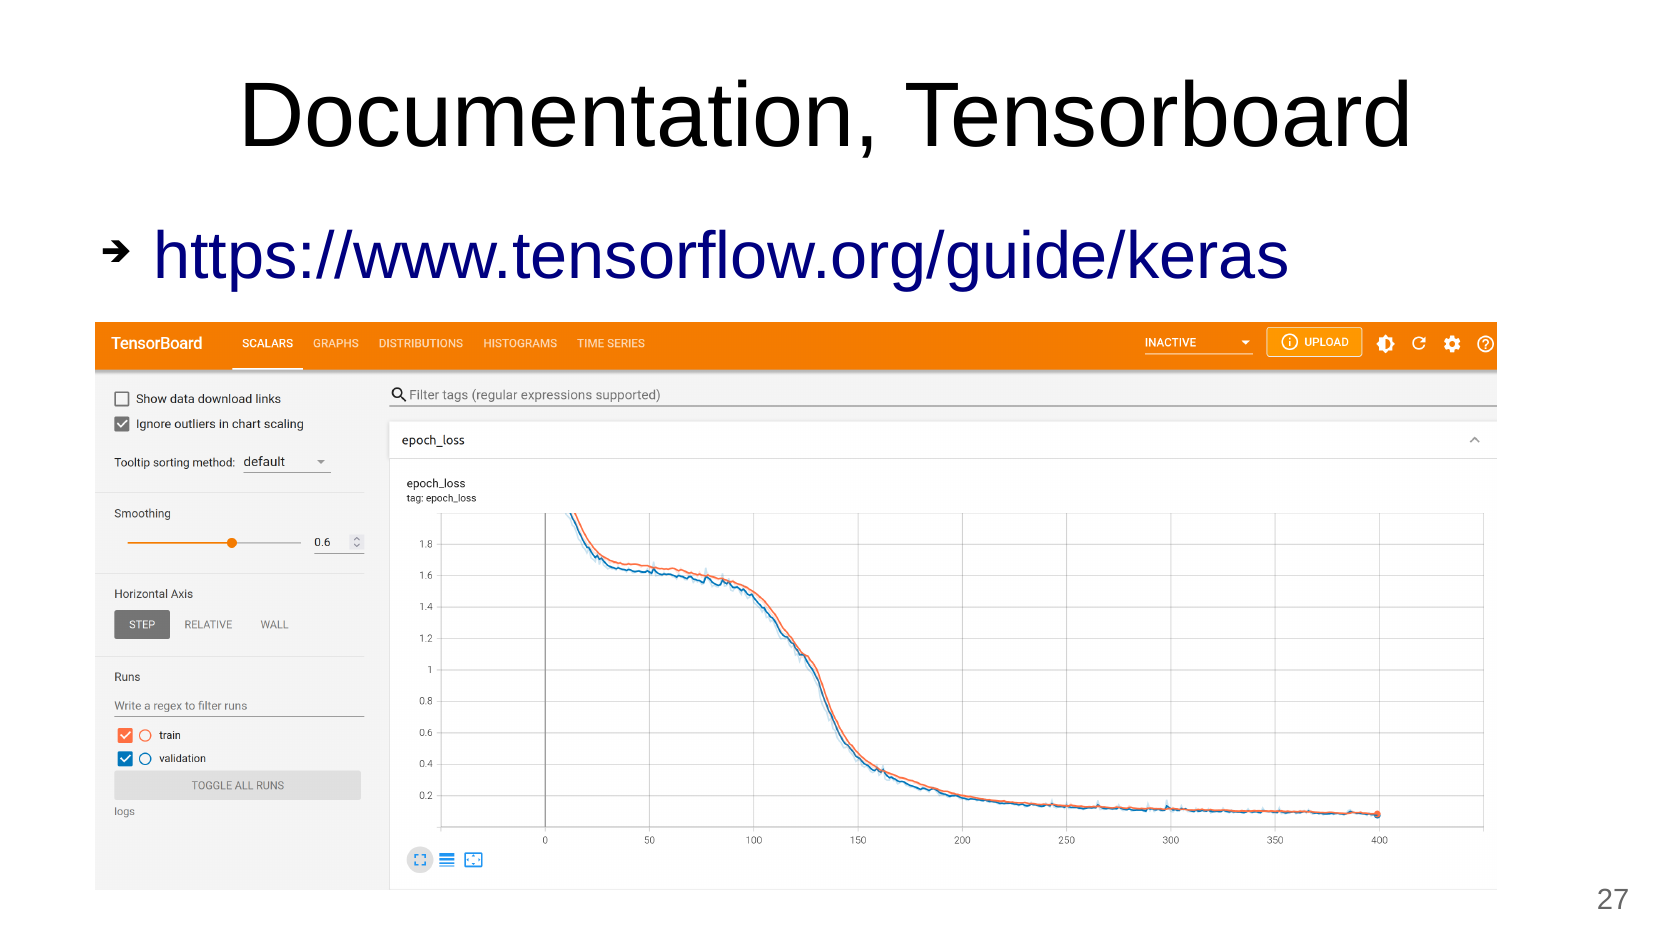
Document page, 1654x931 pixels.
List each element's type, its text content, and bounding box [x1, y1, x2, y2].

list https://www.tensorflow.org/guide/keras [82, 217, 1571, 758]
picture [95, 322, 1497, 890]
title Documentation, Tensorboard [82, 37, 1571, 193]
